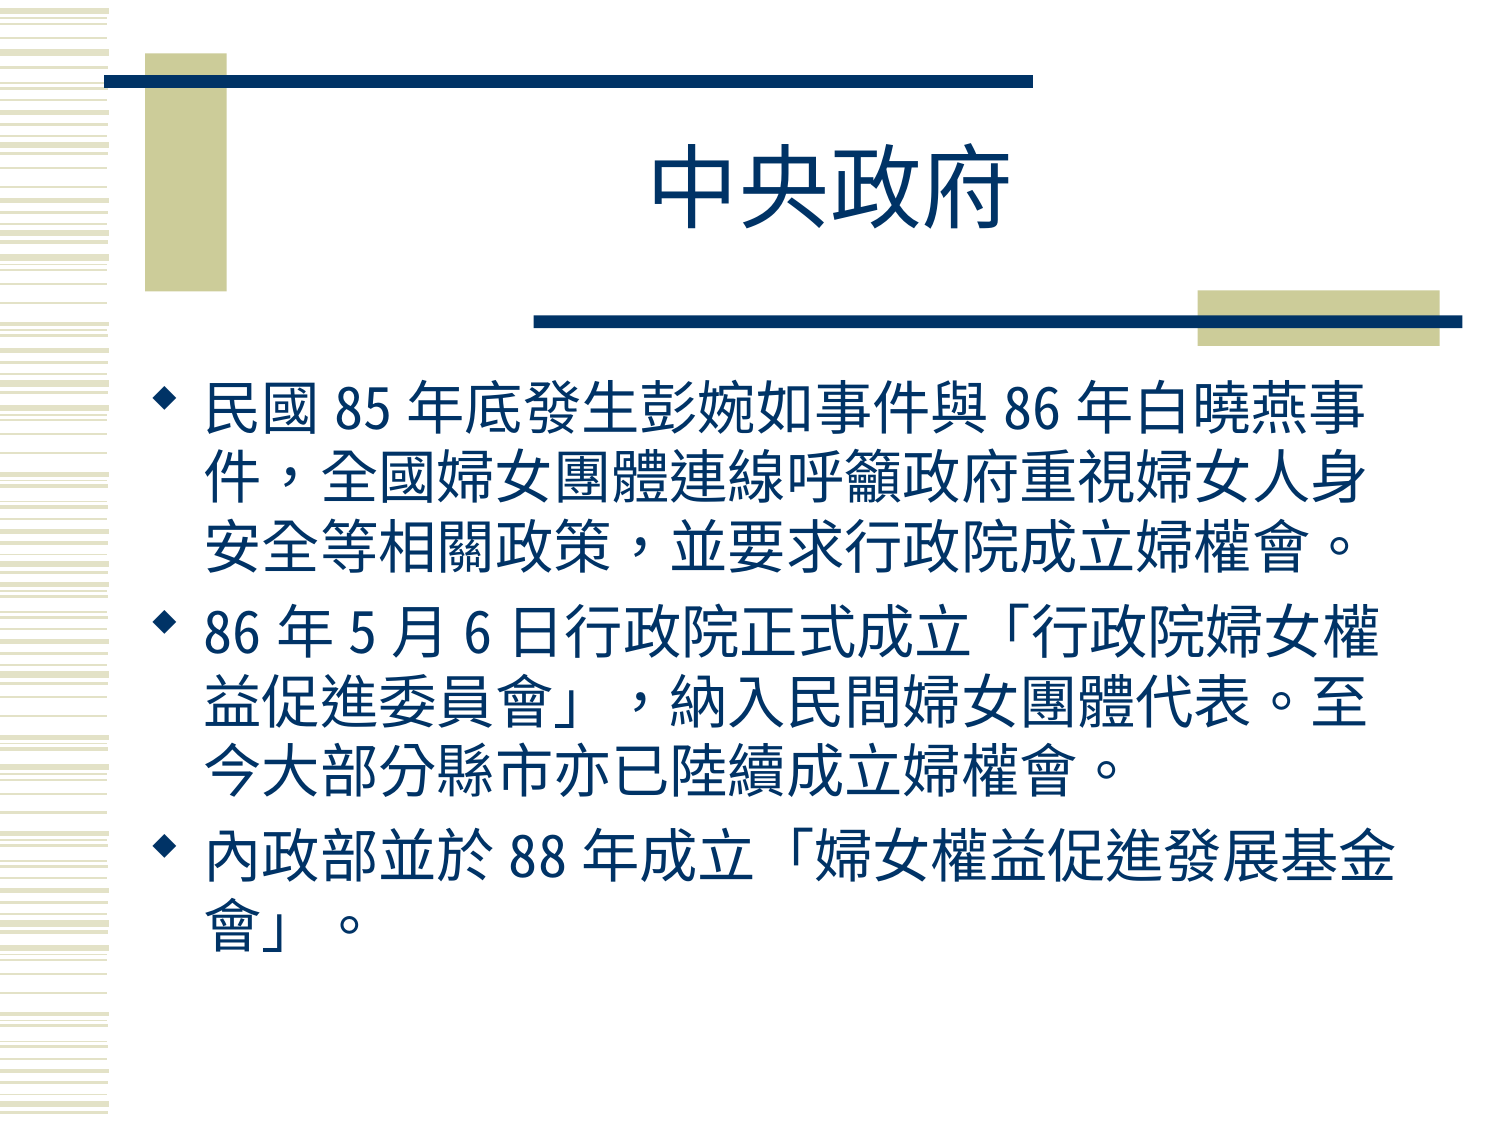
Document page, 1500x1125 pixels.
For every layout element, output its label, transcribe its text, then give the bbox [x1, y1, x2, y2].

list 民國85年底發生彭婉如事件與86年白曉燕事件，全國婦女團體連線呼籲政府重視婦女人身安全等相關政策，並要求行政院成立婦權會。 86年5月6日行政院正式成立「行政院婦女權益促進委員會」，納入民間婦女團體代表。至今大部分縣市亦已陸續成立婦權會。 內政部並於88年成立「婦女權益促進發展基金會」。 [132, 363, 1439, 1000]
title 中央政府 [225, 99, 1436, 288]
